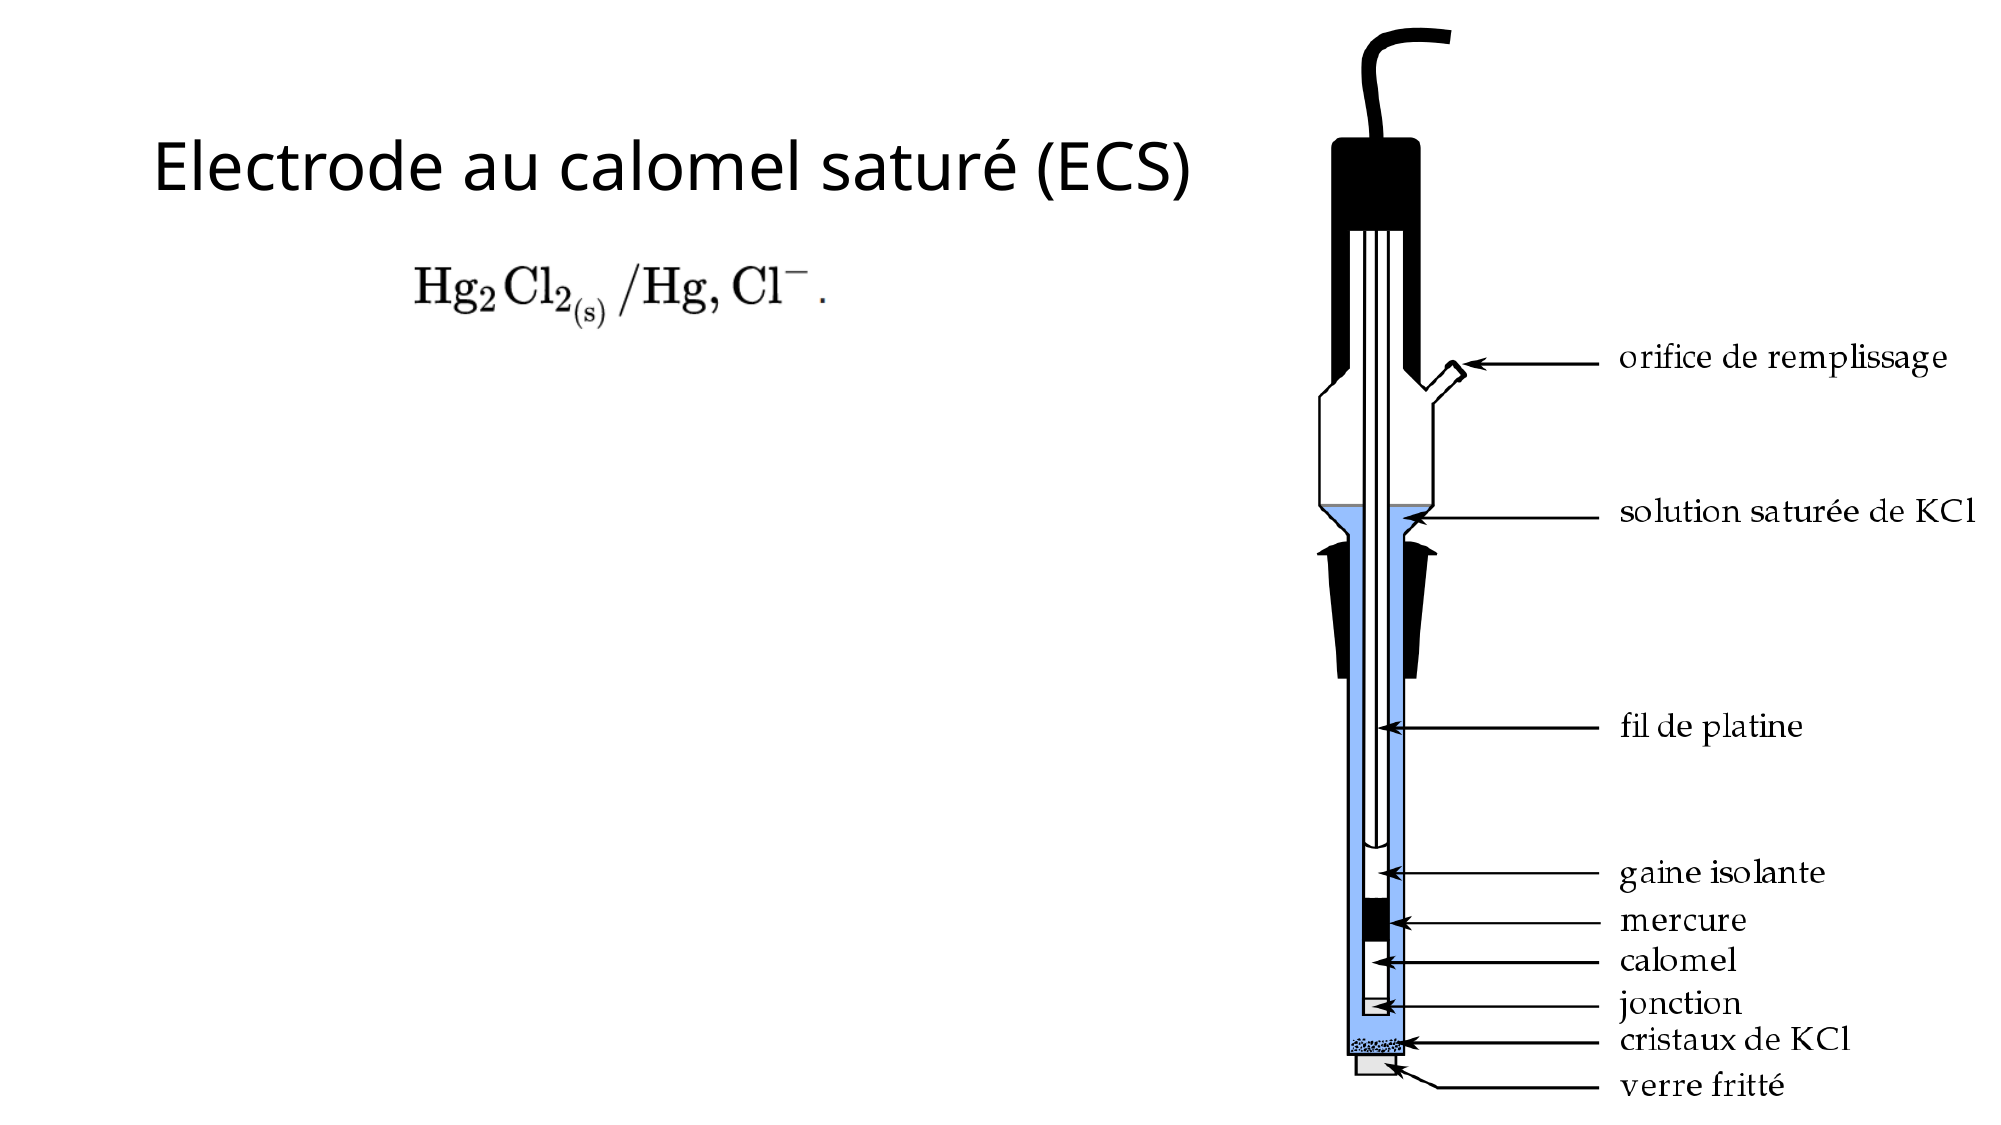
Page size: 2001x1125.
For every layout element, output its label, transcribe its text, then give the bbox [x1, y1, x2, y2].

title Electrode au calomel saturé (ECS) [137, 59, 1287, 278]
picture [1287, 0, 2000, 1125]
picture [387, 244, 838, 340]
